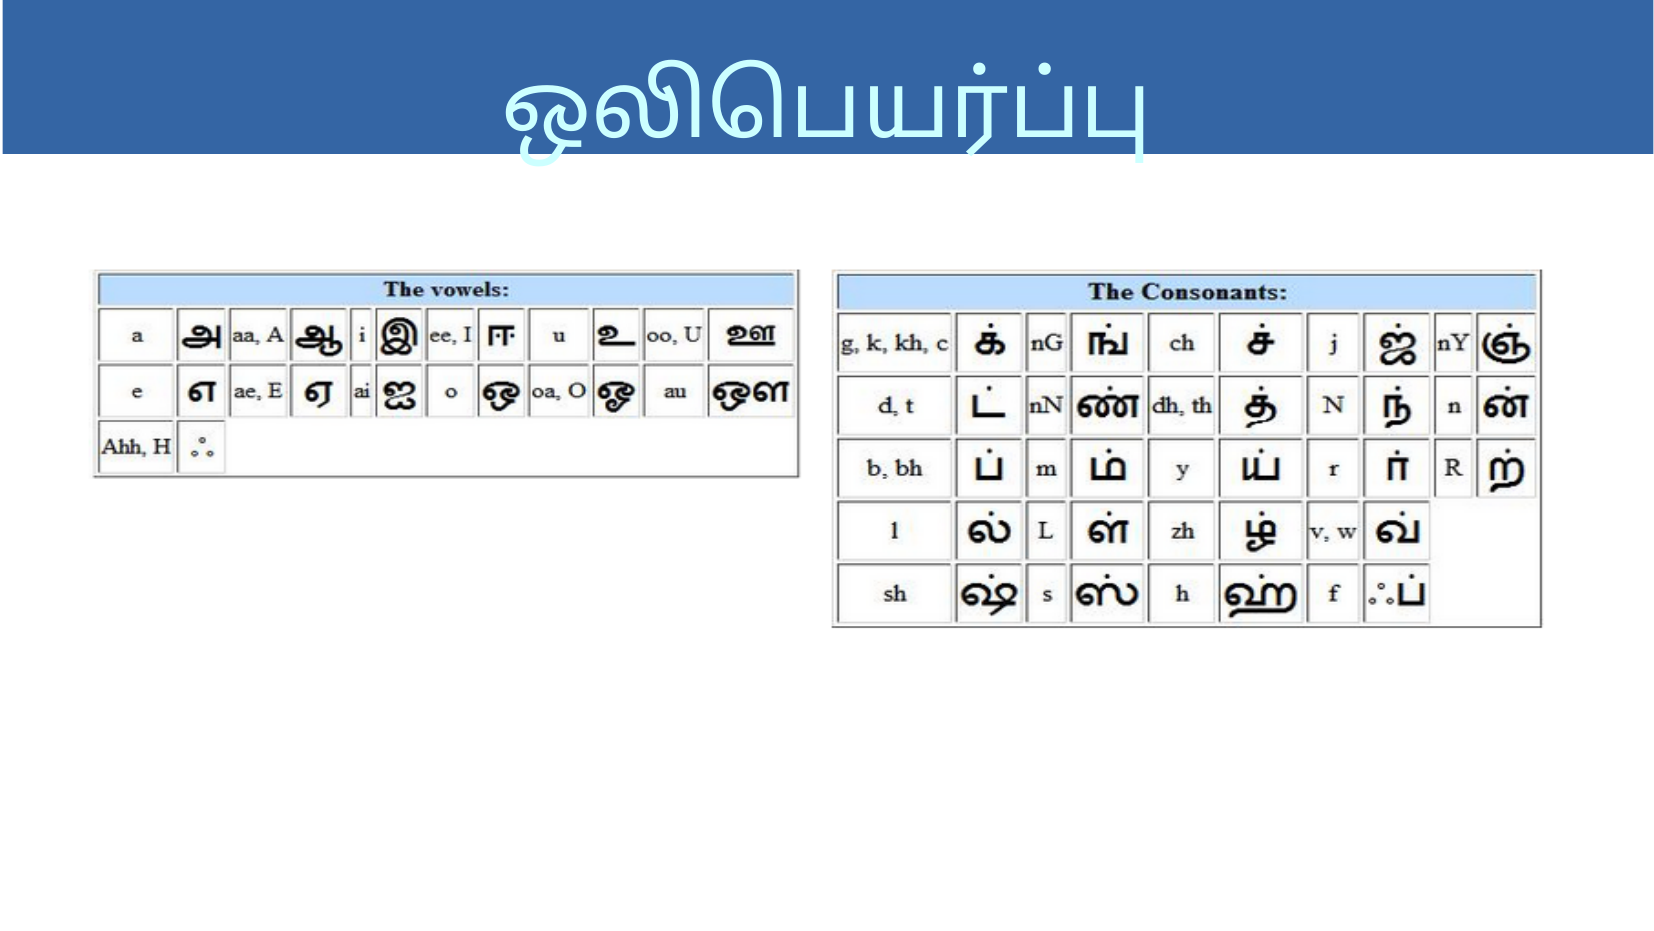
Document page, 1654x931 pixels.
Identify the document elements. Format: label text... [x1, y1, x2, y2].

title ஒலிபெயர்ப்பு [82, 37, 1571, 193]
picture [82, 256, 1566, 665]
text_box [2, 0, 1654, 154]
